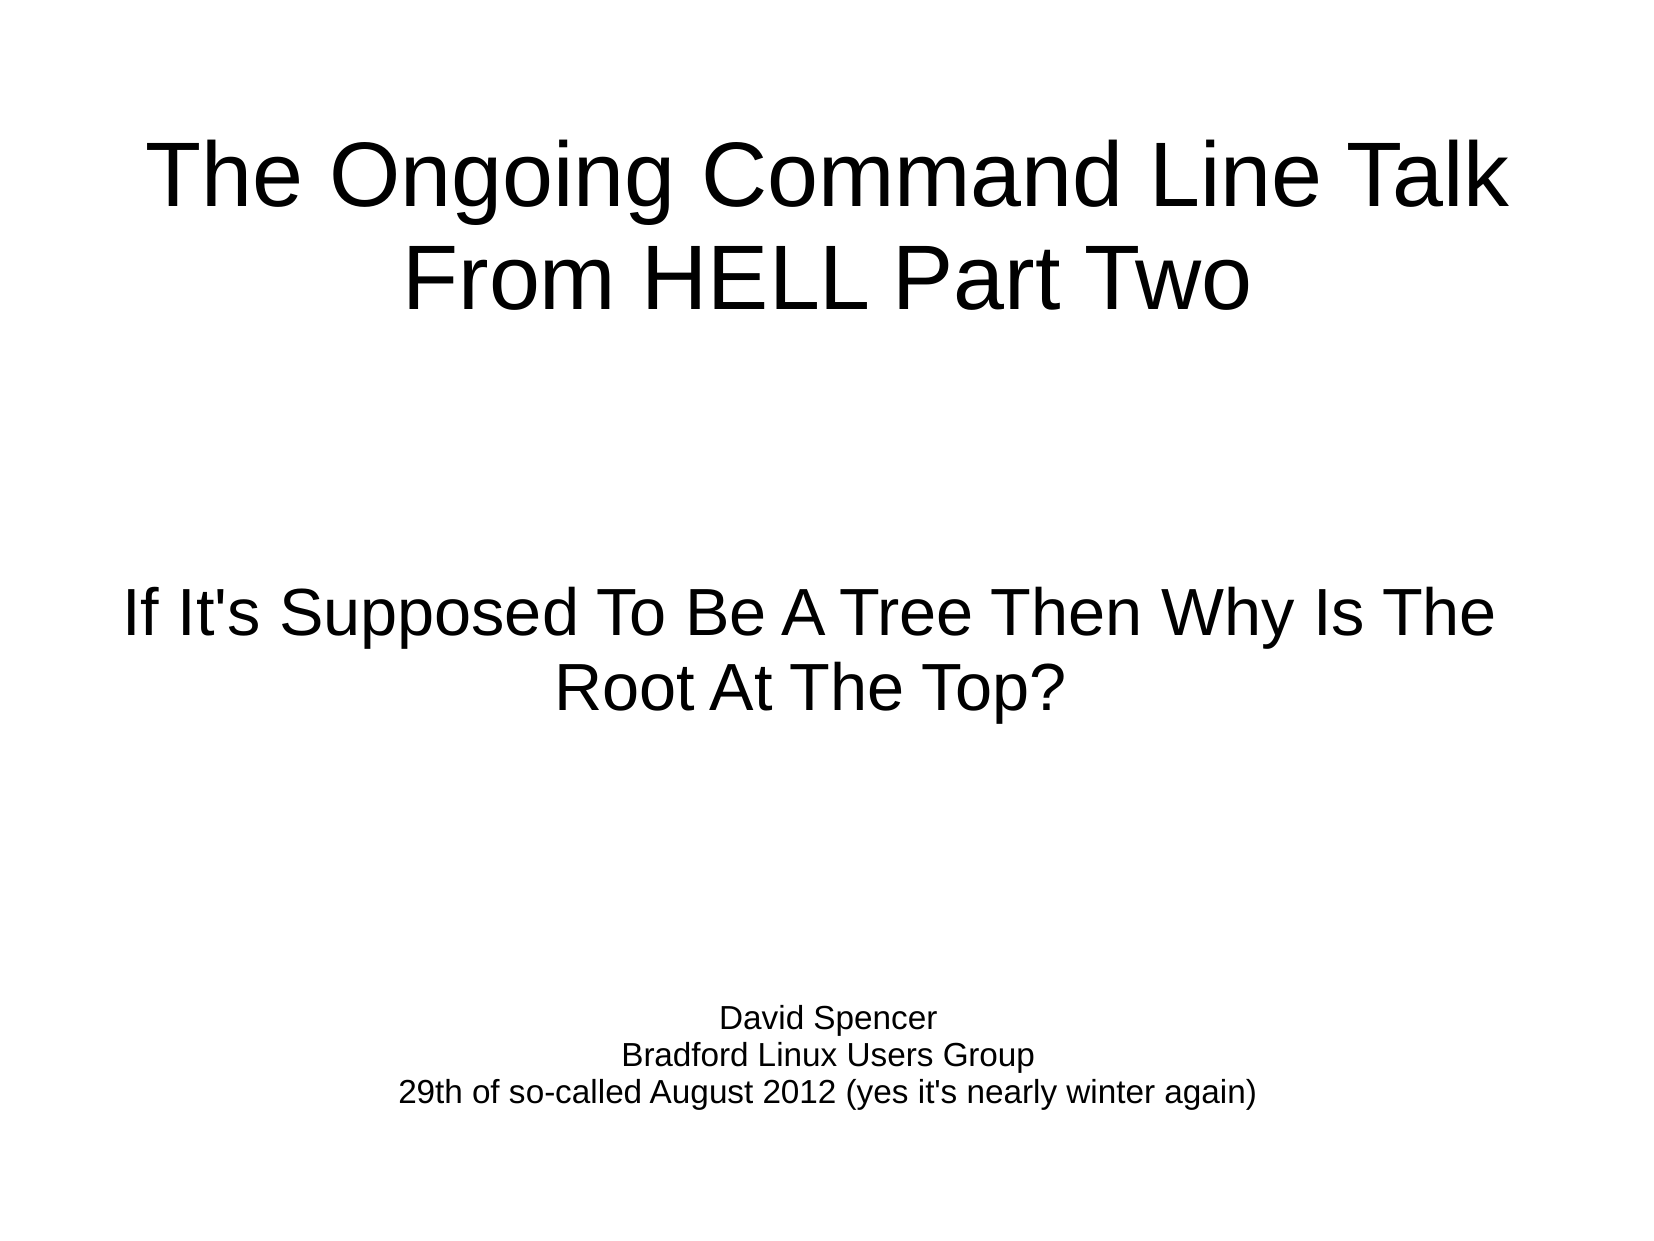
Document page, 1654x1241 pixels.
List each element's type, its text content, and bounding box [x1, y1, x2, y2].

subtitle If It's Supposed To Be A Tree Then Why Is The Root At The Top? [82, 290, 1538, 1010]
title David Spencer Bradford Linux Users Group 29th of so-called August 2012 (yes it's nearly winter again) [84, 951, 1573, 1159]
title The Ongoing Command Line Talk From HELL Part Two [84, 122, 1573, 330]
